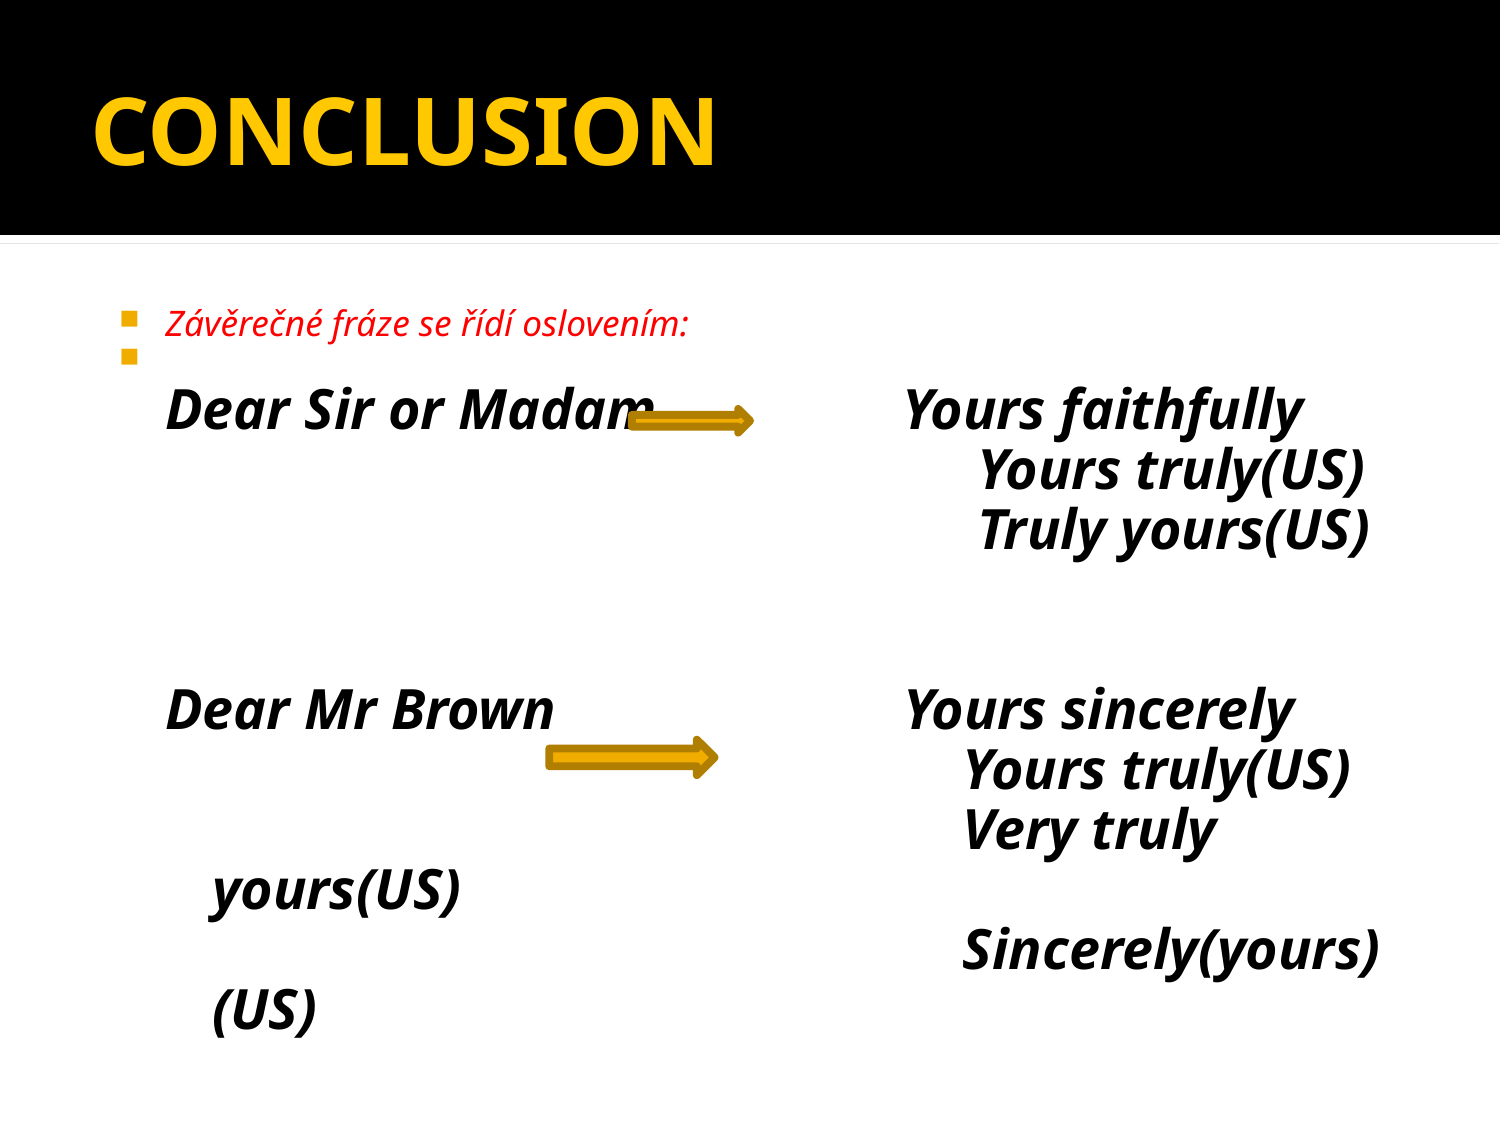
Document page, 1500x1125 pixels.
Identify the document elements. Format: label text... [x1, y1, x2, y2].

text_box [631, 408, 751, 433]
title CONCLUSION [75, 25, 1426, 232]
list Závěrečné fráze se řídí oslovením: Dear Sir or Madam Yours faithfully Yours truly(US) Truly yours(US) Dear Mr Brown Yours sincerely Yours truly(US) Very truly yours(US) Sincerely(yours) (US) [75, 291, 1426, 1051]
text_box [549, 739, 715, 776]
